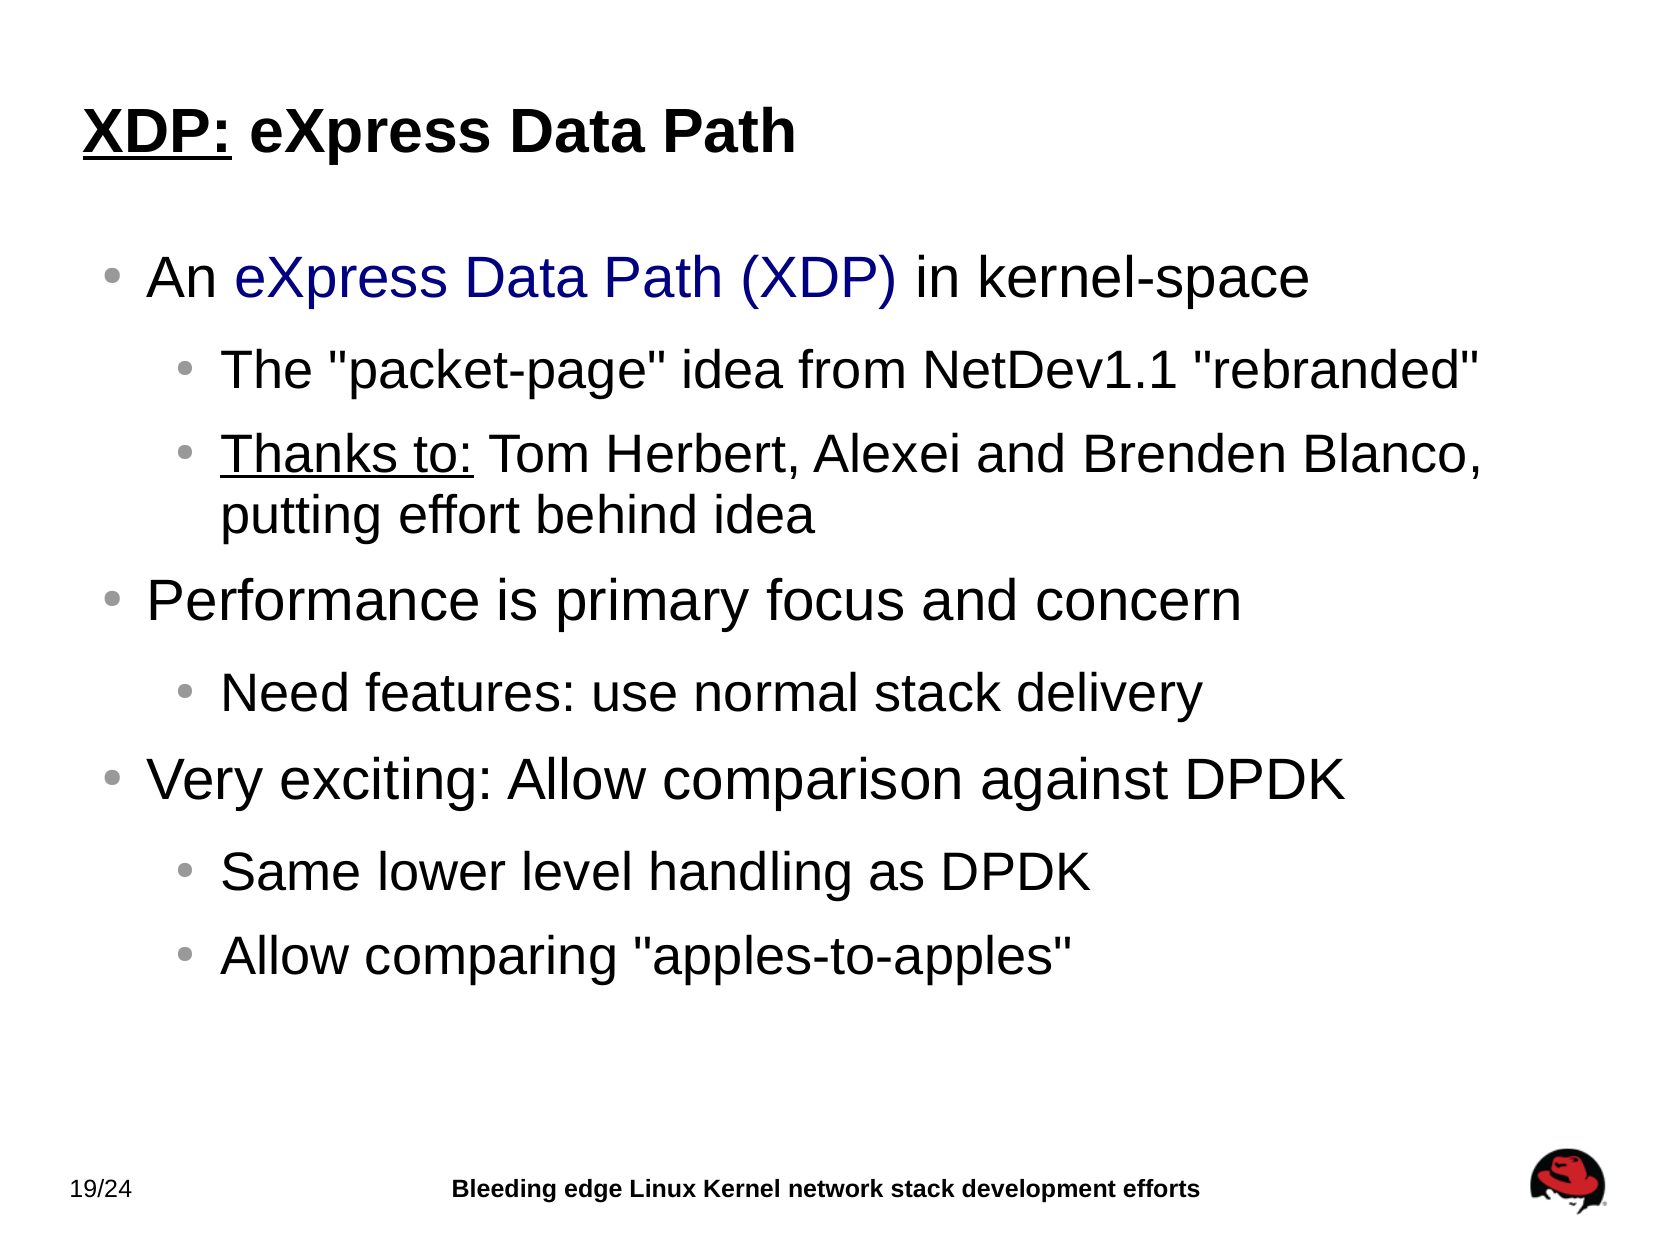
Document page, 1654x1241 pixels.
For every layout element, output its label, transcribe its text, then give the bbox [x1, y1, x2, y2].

list An eXpress Data Path (XDP) in kernel-space The "packet-page" idea from NetDev1.1 "rebranded" Thanks to: Tom Herbert, Alexei and Brenden Blanco, putting effort behind idea Performance is primary focus and concern Need features: use normal stack delivery Very exciting: Allow comparison against DPDK Same lower level handling as DPDK Allow comparing "apples-to-apples" [86, 244, 1576, 1039]
picture [1529, 1146, 1613, 1224]
text_box [82, 37, 1571, 226]
